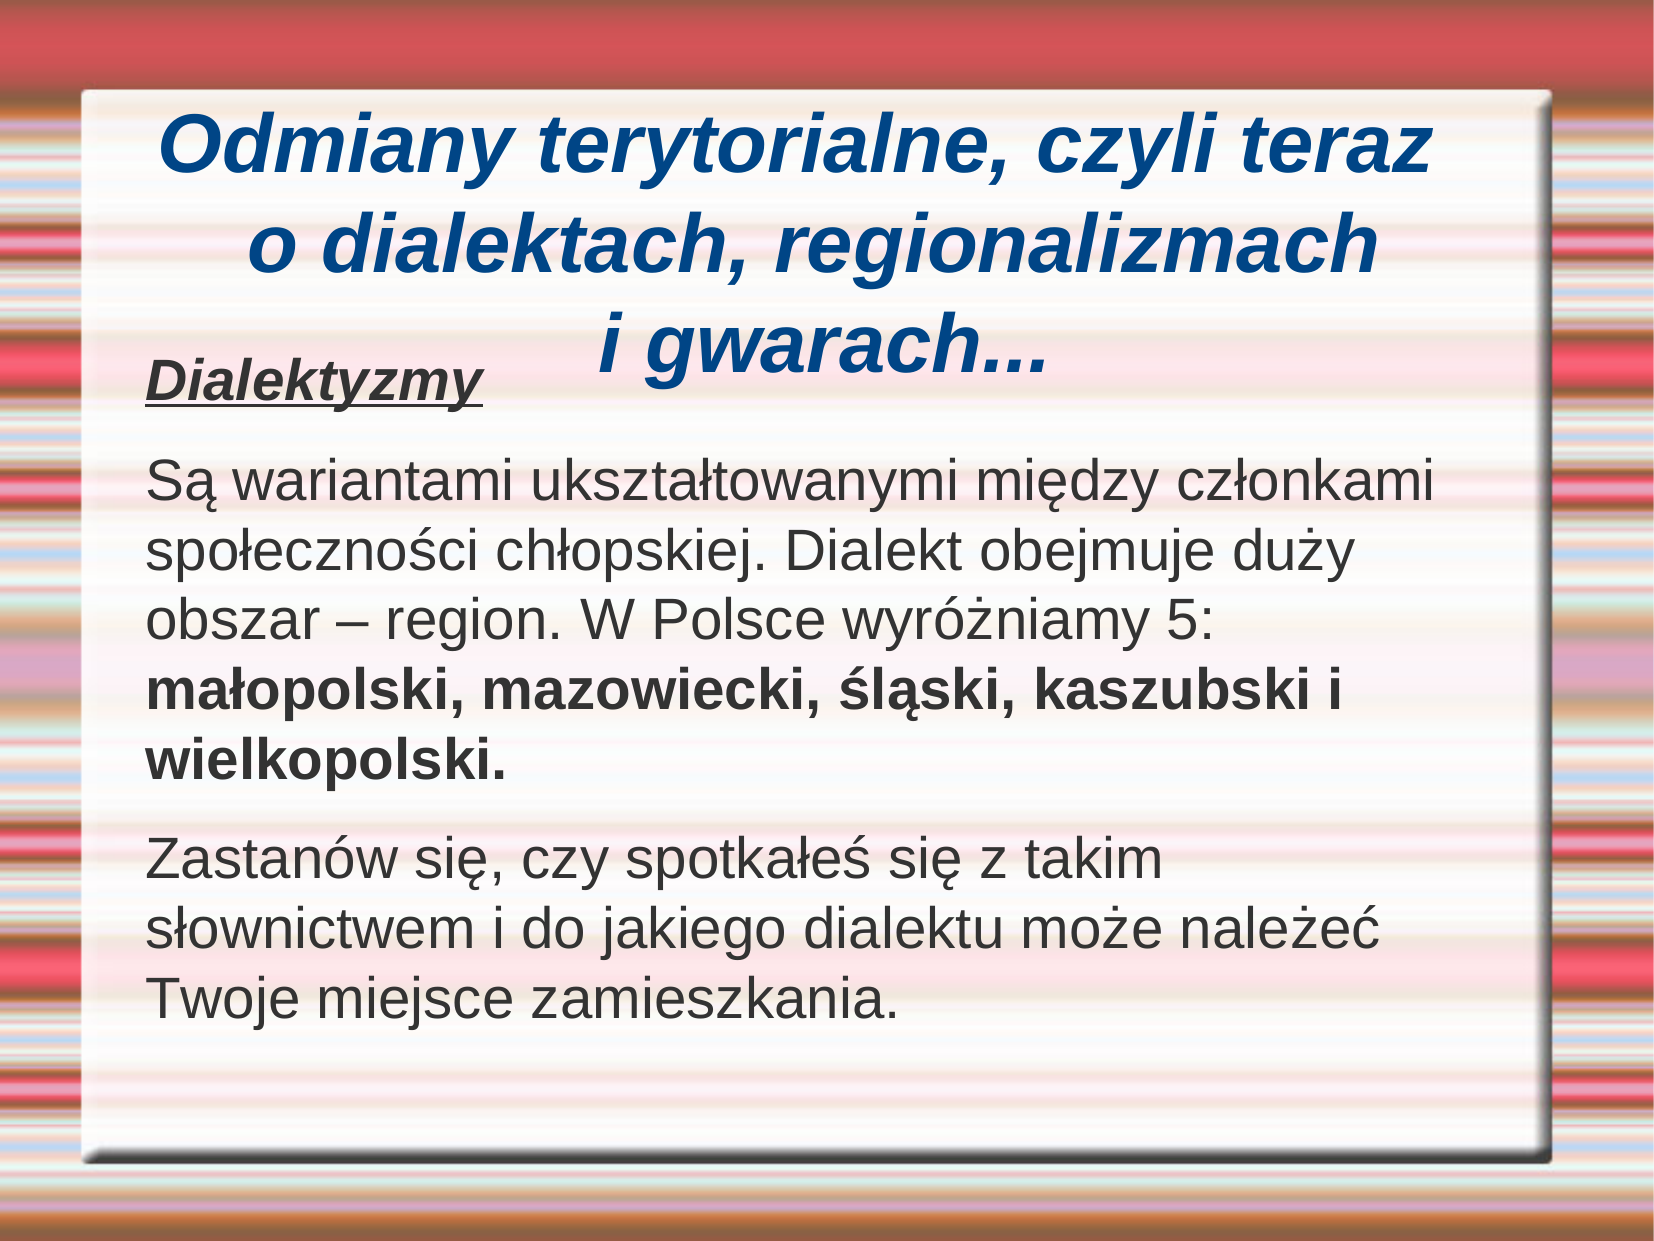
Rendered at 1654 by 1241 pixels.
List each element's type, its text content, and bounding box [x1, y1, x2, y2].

title Odmiany terytorialne, czyli teraz o dialektach, regionalizmach i gwarach... [33, 87, 1583, 391]
list Dialektyzmy Są wariantami ukształtowanymi między członkami społeczności chłopskiej. Dialekt obejmuje duży obszar – region. W Polsce wyróżniamy 5: małopolski, mazowiecki, śląski, kaszubski i wielkopolski. Zastanów się, czy spotkałeś się z takim słownictwem i do jakiego dialektu może należeć Twoje miejsce zamieszkania. [145, 342, 1471, 1085]
